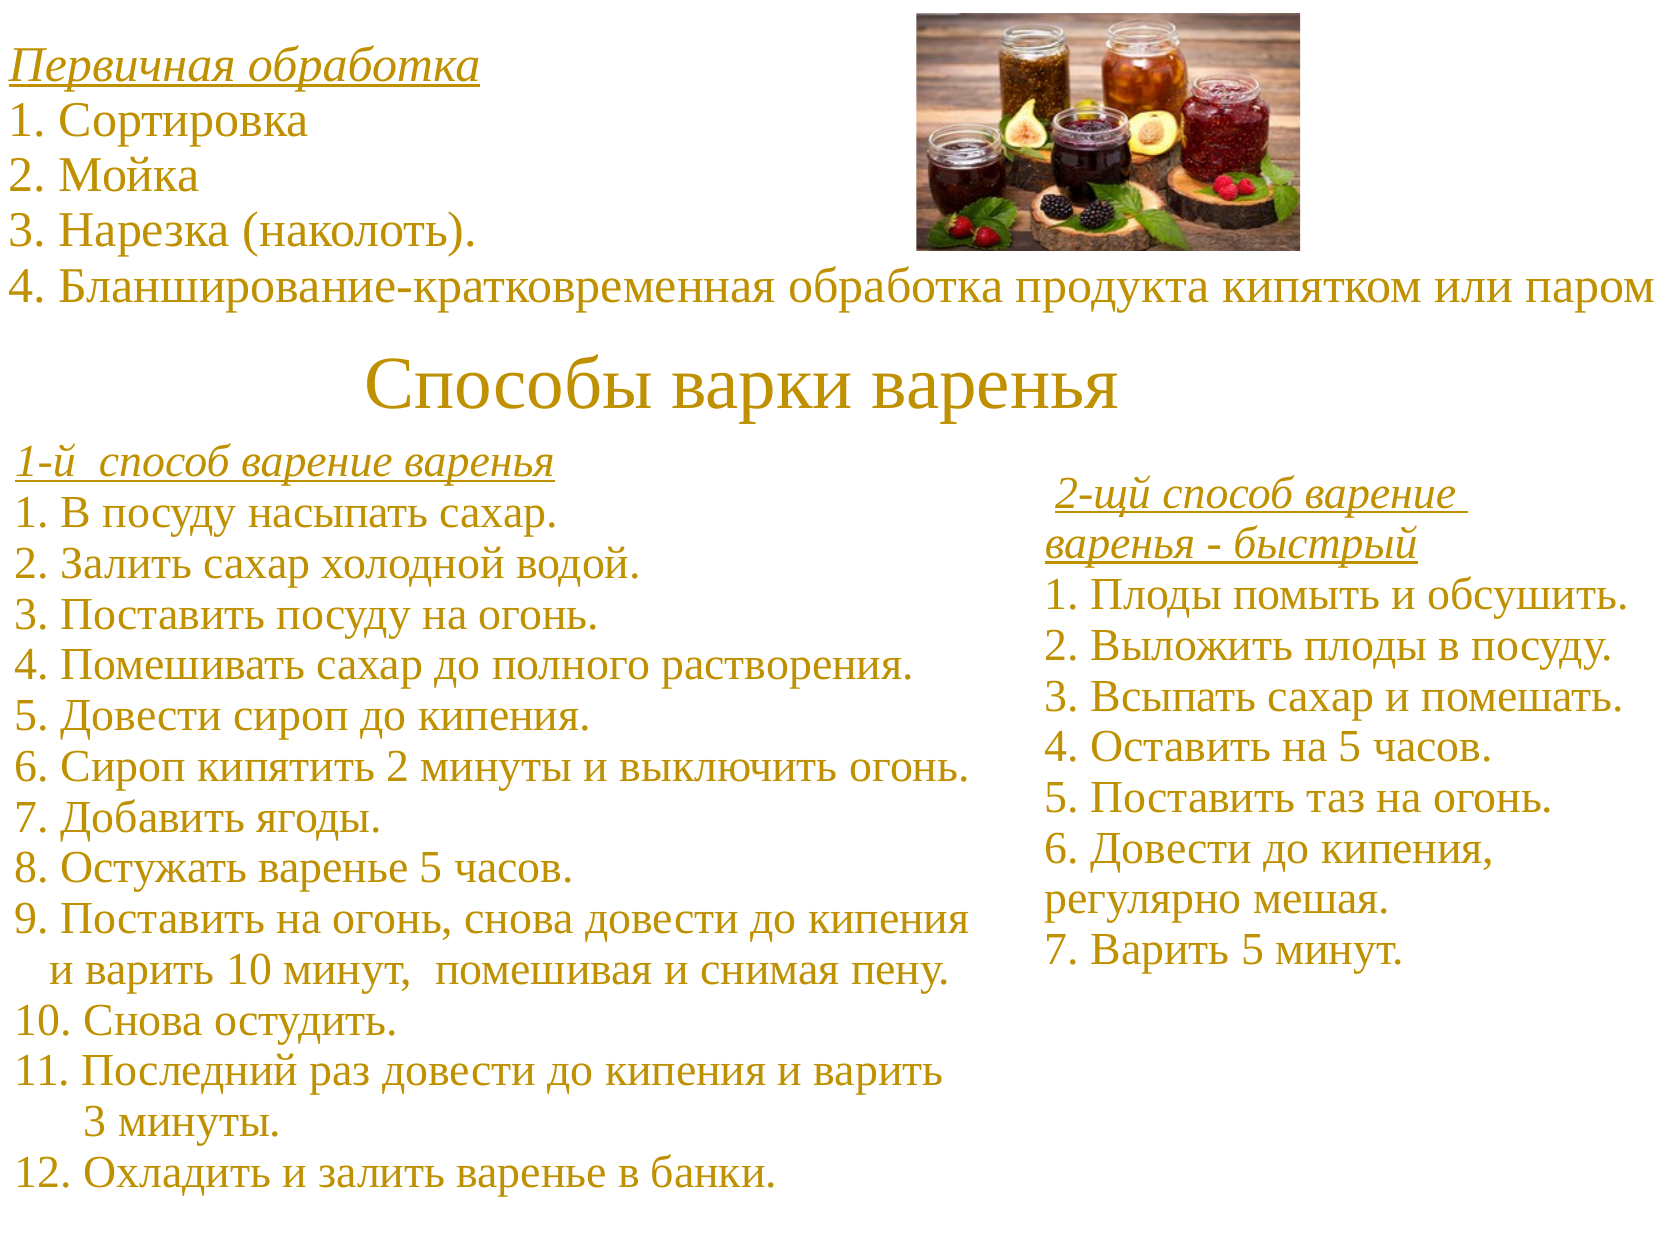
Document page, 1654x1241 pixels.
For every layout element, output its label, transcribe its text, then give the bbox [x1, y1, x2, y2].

text_box 2-щй способ варение варенья - быстрый 1. Плоды помыть и обсушить. 2. Выложить плоды в посуду. 3. Всыпать сахар и помешать. 4. Оставить на 5 часов. 5. Поставить таз на огонь. 6. Довести до кипения, регулярно мешая. 7. Варить 5 минут. [1029, 459, 1654, 1183]
text_box 1-й способ варение варенья 1. В посуду насыпать сахар. 2. Залить сахар холодной водой. 3. Поставить посуду на огонь. 4. Помешивать сахар до полного растворения. 5. Довести сироп до кипения. 6. Сироп кипятить 2 минуты и выключить огонь. 7. Добавить ягоды. 8. Остужать варенье 5 часов. 9. Поставить на огонь, снова довести до кипения и варить 10 минут, помешивая и снимая пену. 10. Снова остудить. 11. Последний раз довести до кипения и варить 3 минуты. 12. Охладить и залить варенье в банки. [0, 428, 1211, 1241]
text_box Первичная обработка 1. Сортировка 2. Мойка 3. Нарезка (наколоть). 4. Бланширование-кратковременная обработка продукта кипятком или паром. [0, 29, 1654, 335]
picture [916, 13, 1301, 251]
text_box Способы варки варенья [349, 334, 1418, 394]
